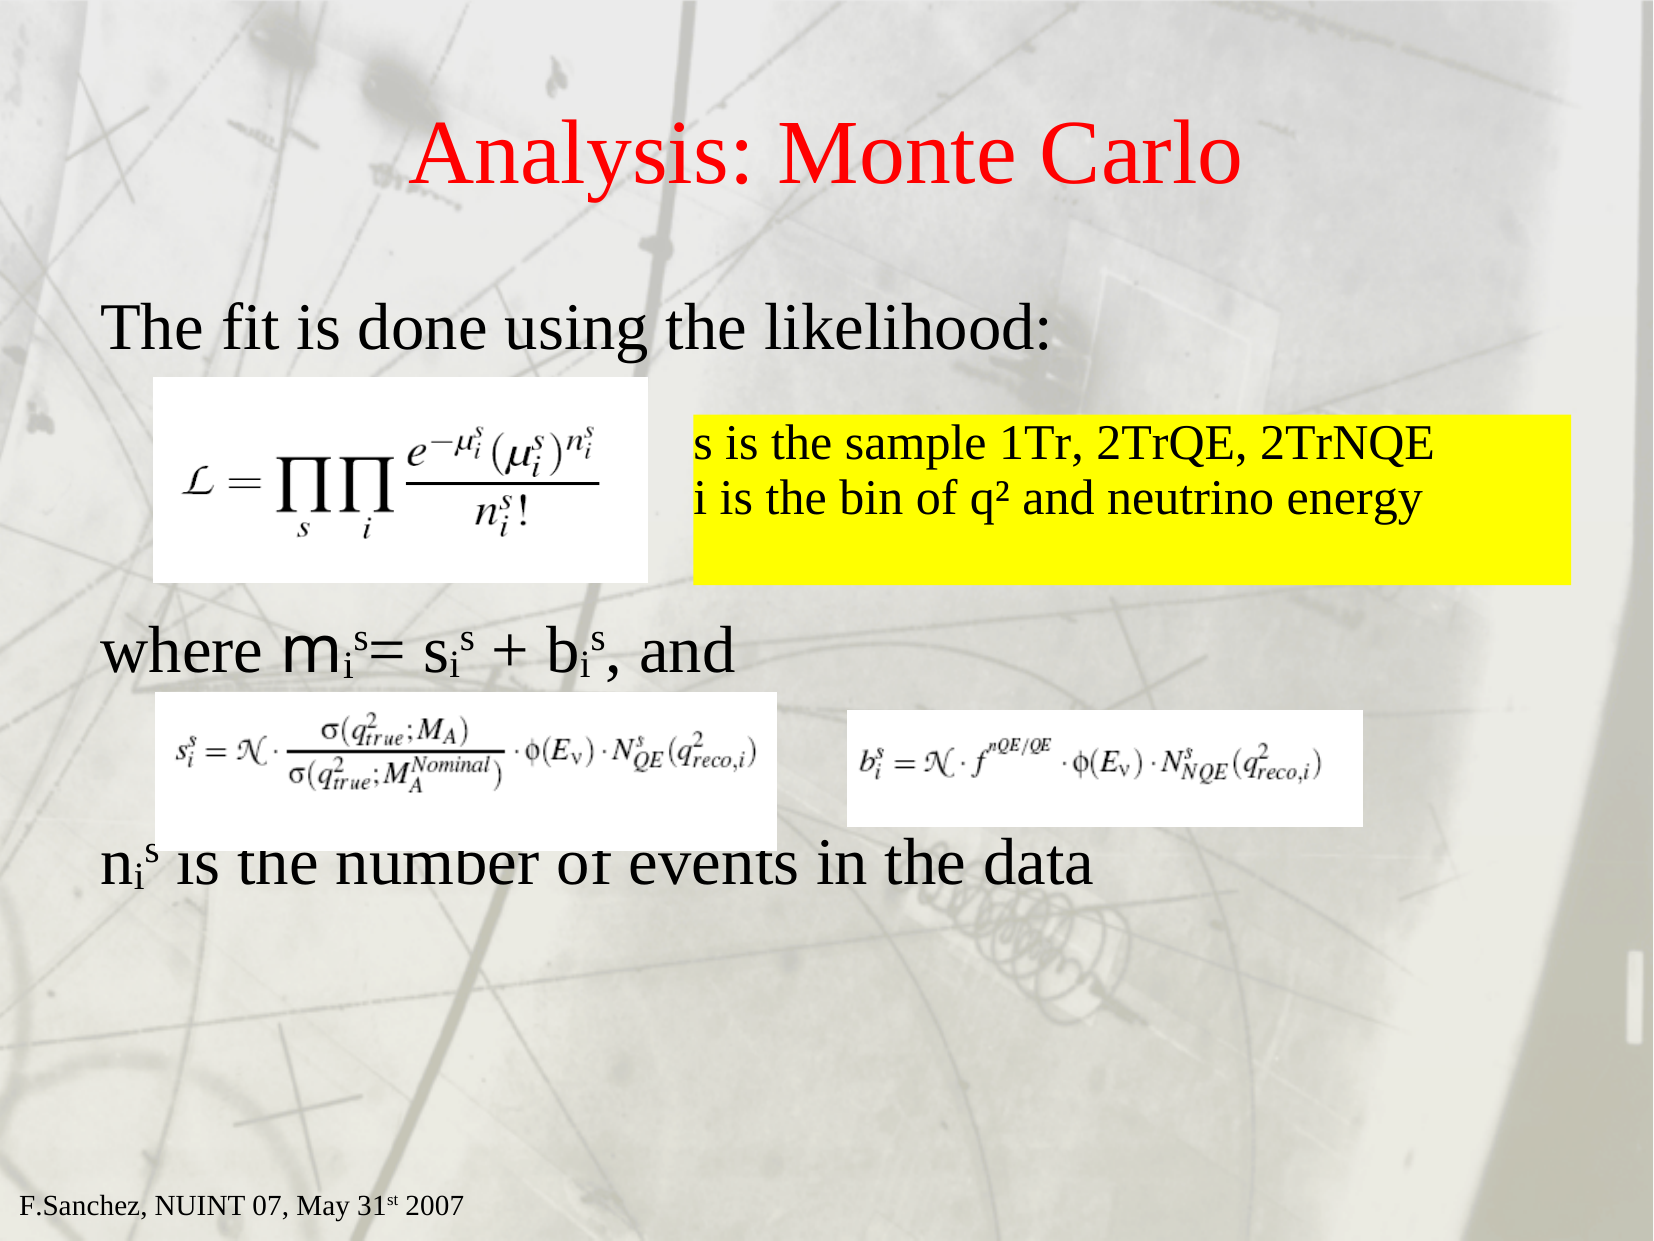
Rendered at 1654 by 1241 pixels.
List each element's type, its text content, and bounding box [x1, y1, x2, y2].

list The fit is done using the likelihood: where mis= sis + bis, and nis is the number of events in the data [82, 290, 1571, 1109]
title Analysis: Monte Carlo [82, 49, 1571, 257]
text_box s is the sample 1Tr, 2TrQE, 2TrNQE i is the bin of q² and neutrino energy [693, 414, 1572, 586]
picture [0, 0, 1654, 1241]
